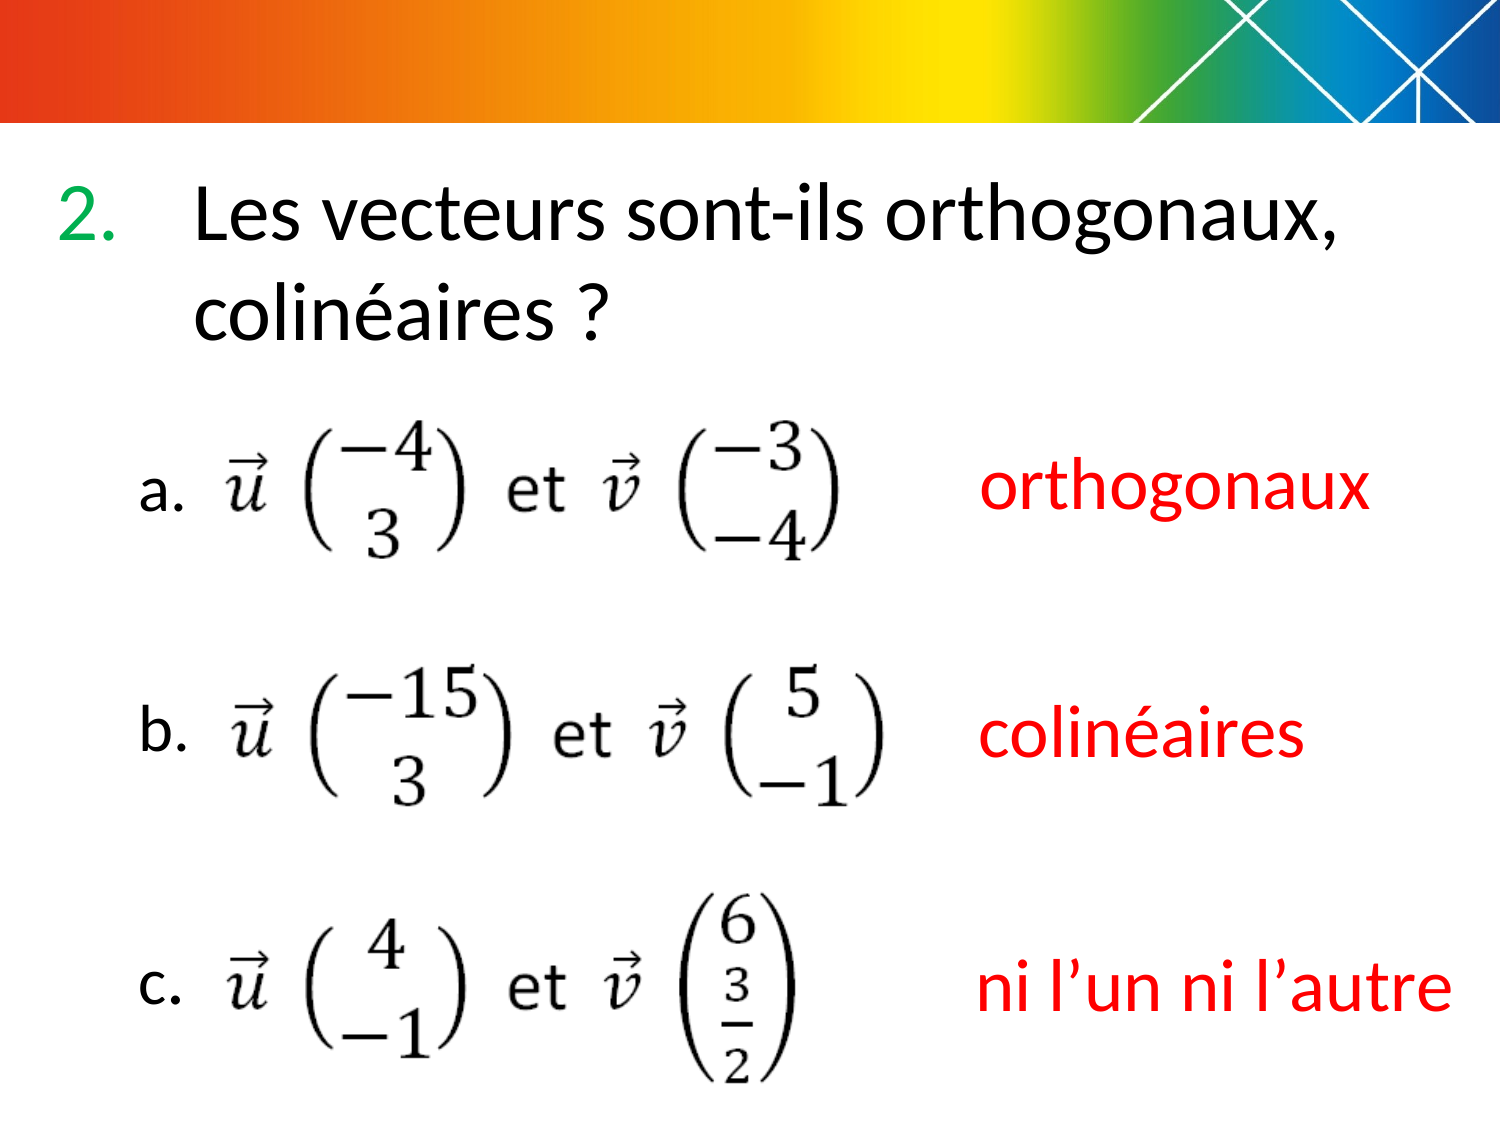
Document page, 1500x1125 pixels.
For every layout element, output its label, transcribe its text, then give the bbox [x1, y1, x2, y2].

picture [218, 650, 892, 819]
text_box ni l’un ni l’autre [960, 929, 1470, 1035]
picture [0, 0, 1359, 123]
picture [206, 408, 849, 571]
title Les vecteurs sont-ils orthogonaux, colinéaires ? [41, 149, 1500, 365]
text_box orthogonaux [964, 426, 1387, 532]
text_box a. b. c. [123, 397, 680, 1125]
text_box colinéaires [963, 674, 1322, 781]
picture [218, 875, 811, 1099]
picture [1340, 0, 1500, 123]
